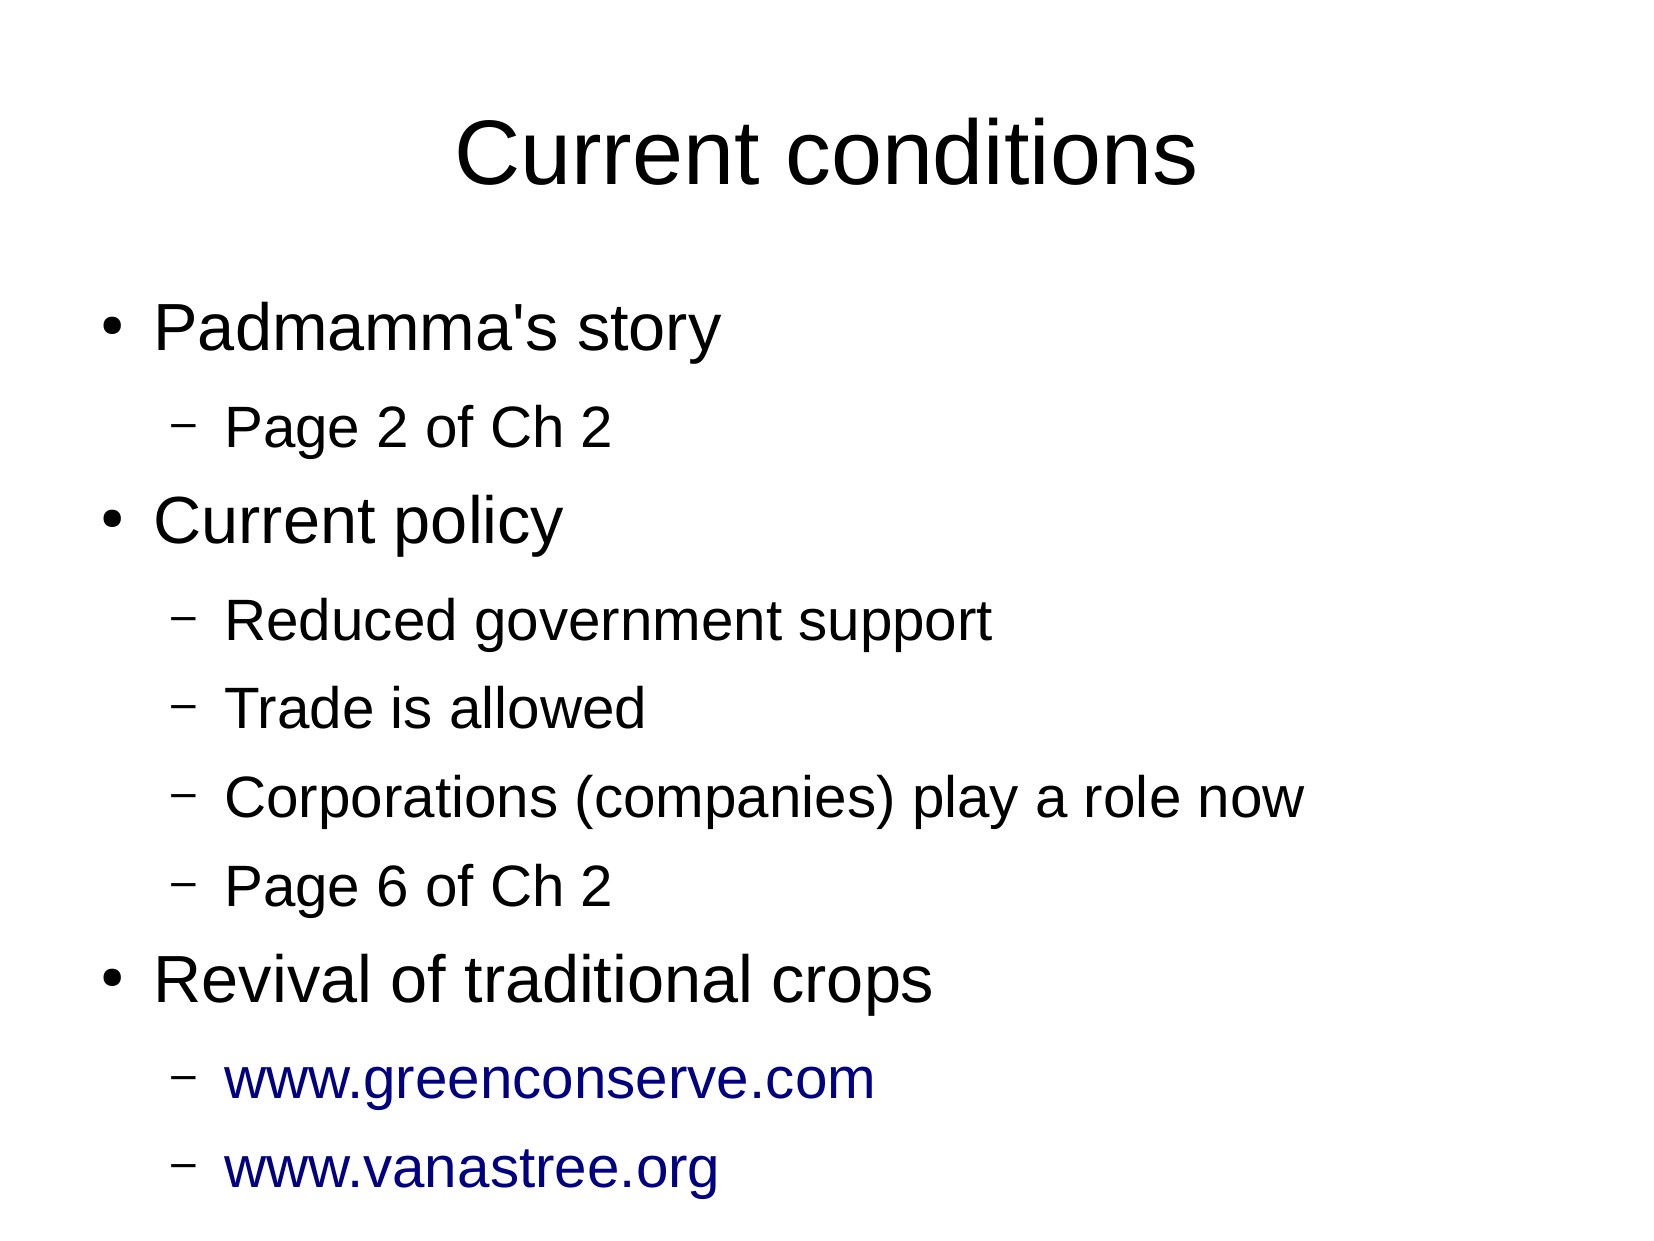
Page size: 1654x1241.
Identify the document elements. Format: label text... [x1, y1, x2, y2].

title Current conditions [82, 49, 1571, 257]
list Padmamma's story Page 2 of Ch 2 Current policy Reduced government support Trade is allowed Corporations (companies) play a role now Page 6 of Ch 2 Revival of traditional crops www.greenconserve.com www.vanastree.org [82, 290, 1571, 1241]
